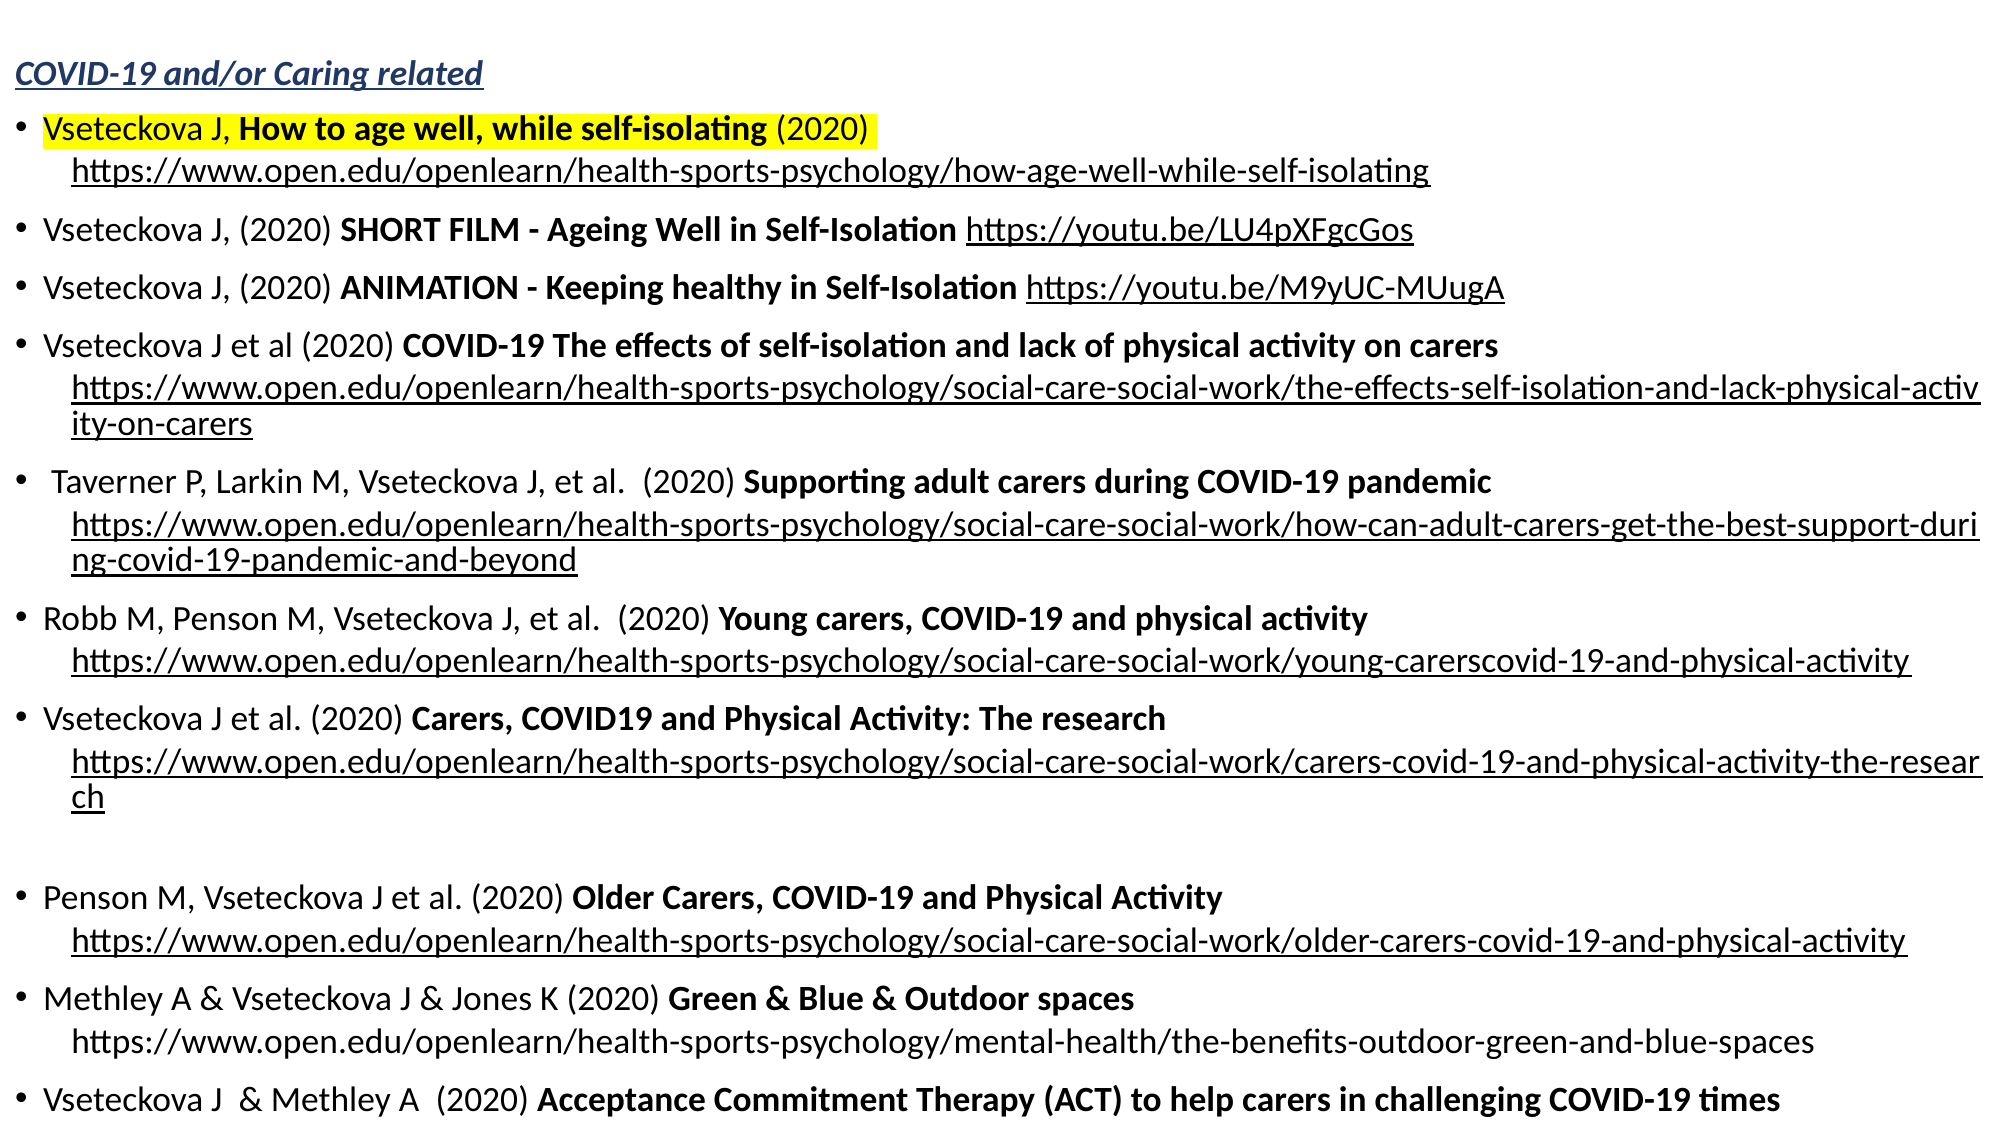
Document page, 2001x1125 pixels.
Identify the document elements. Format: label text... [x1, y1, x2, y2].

list COVID-19 and/or Caring related Vseteckova J, How to age well, while self-isolating (2020) https://www.open.edu/openlearn/health-sports-psychology/how-age-well-while-self-isolating Vseteckova J, (2020) SHORT FILM - Ageing Well in Self-Isolation https://youtu.be/LU4pXFgcGos Vseteckova J, (2020) ANIMATION - Keeping healthy in Self-Isolation https://youtu.be/M9yUC-MUugA Vseteckova J et al (2020) COVID-19 The effects of self-isolation and lack of physical activity on carers https://www.open.edu/openlearn/health-sports-psychology/social-care-social-work/the-effects-self-isolation-and-lack-physical-activity-on-carers Taverner P, Larkin M, Vseteckova J, et al. (2020) Supporting adult carers during COVID-19 pandemic https://www.open.edu/openlearn/health-sports-psychology/social-care-social-work/how-can-adult-carers-get-the-best-support-during-covid-19-pandemic-and-beyond Robb M, Penson M, Vseteckova J, et al. (2020) Young carers, COVID-19 and physical activity https://www.open.edu/openlearn/health-sports-psychology/social-care-social-work/young-carerscovid-19-and-physical-activity Vseteckova J et al. (2020) Carers, COVID19 and Physical Activity: The research https://www.open.edu/openlearn/health-sports-psychology/social-care-social-work/carers-covid-19-and-physical-activity-the-research Penson M, Vseteckova J et al. (2020) Older Carers, COVID-19 and Physical Activity https://www.open.edu/openlearn/health-sports-psychology/social-care-social-work/older-carers-covid-19-and-physical-activity Methley A & Vseteckova J & Jones K (2020) Green & Blue & Outdoor spaces https://www.open.edu/openlearn/health-sports-psychology/mental-health/the-benefits-outdoor-green-and-blue-spaces Vseteckova J & Methley A (2020) Acceptance Commitment Therapy (ACT) to help carers in challenging COVID-19 times https://www.open.edu/openlearn/health-sports-psychology/health/how-can-acceptance-and-commitment-therapy-help-carers-challenging-times-such-the-covid-19-pandemic [0, 0, 2000, 1125]
